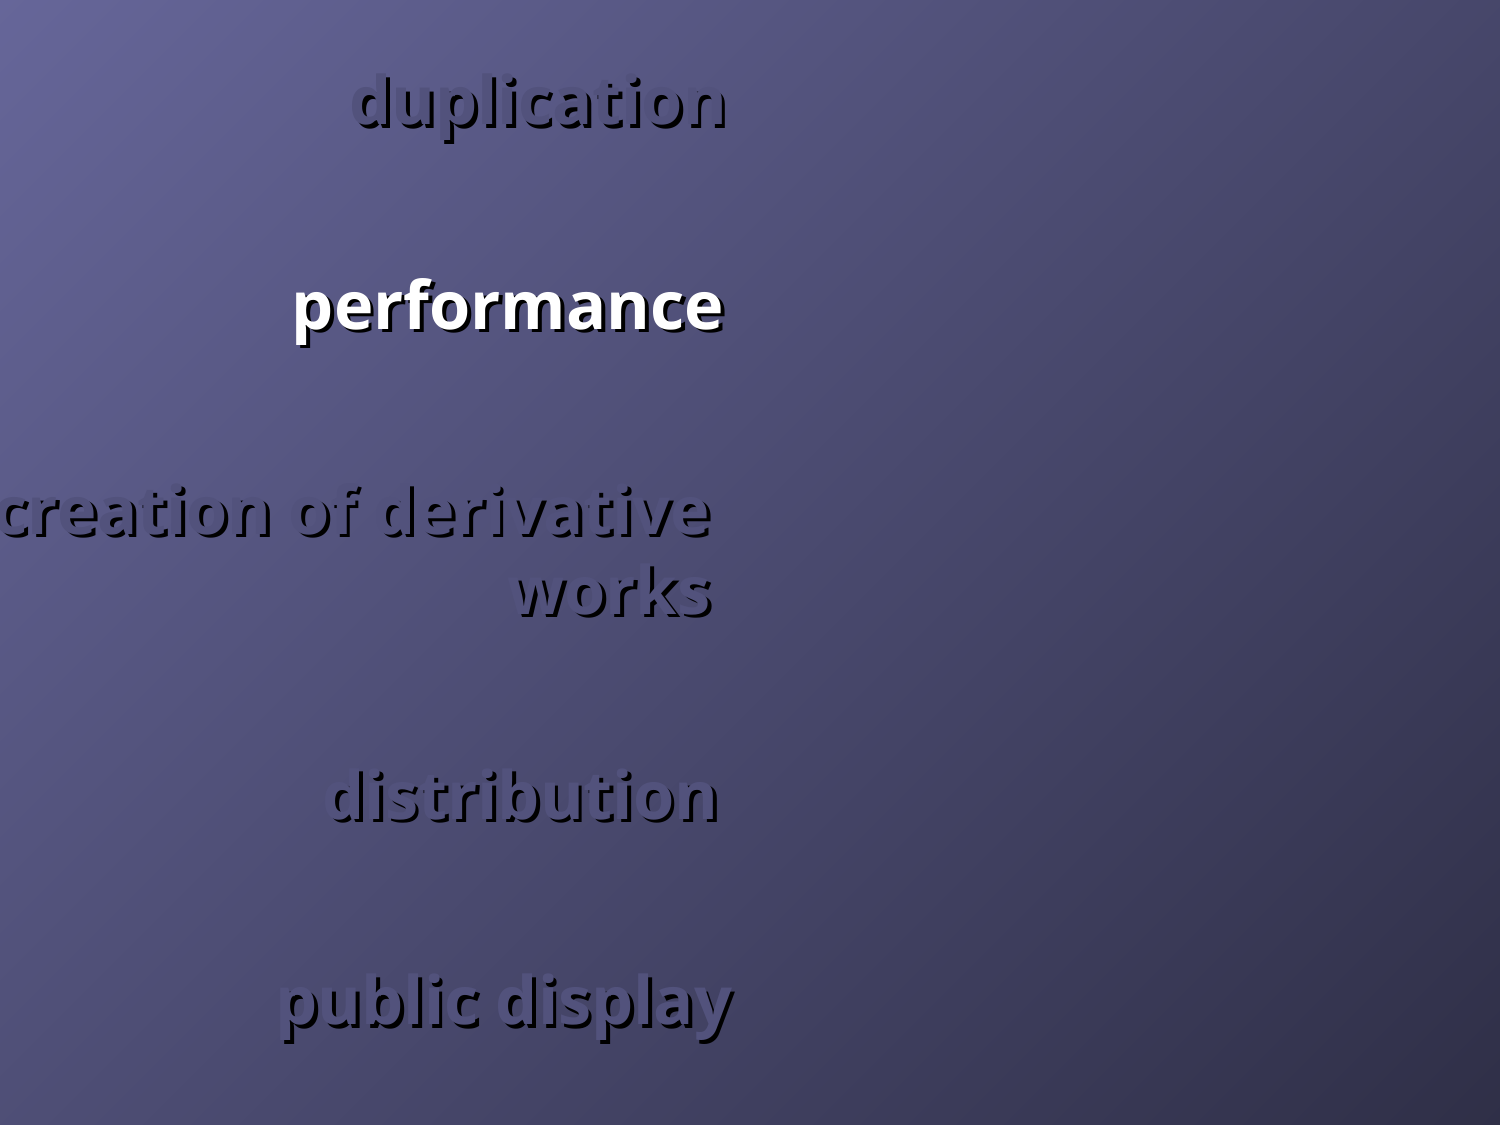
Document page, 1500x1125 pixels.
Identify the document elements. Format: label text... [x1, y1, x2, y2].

text_box distribution [308, 744, 734, 841]
text_box performance [277, 254, 740, 351]
text_box duplication [334, 49, 742, 146]
text_box creation of derivative works [0, 459, 726, 636]
text_box public display [261, 949, 748, 1046]
